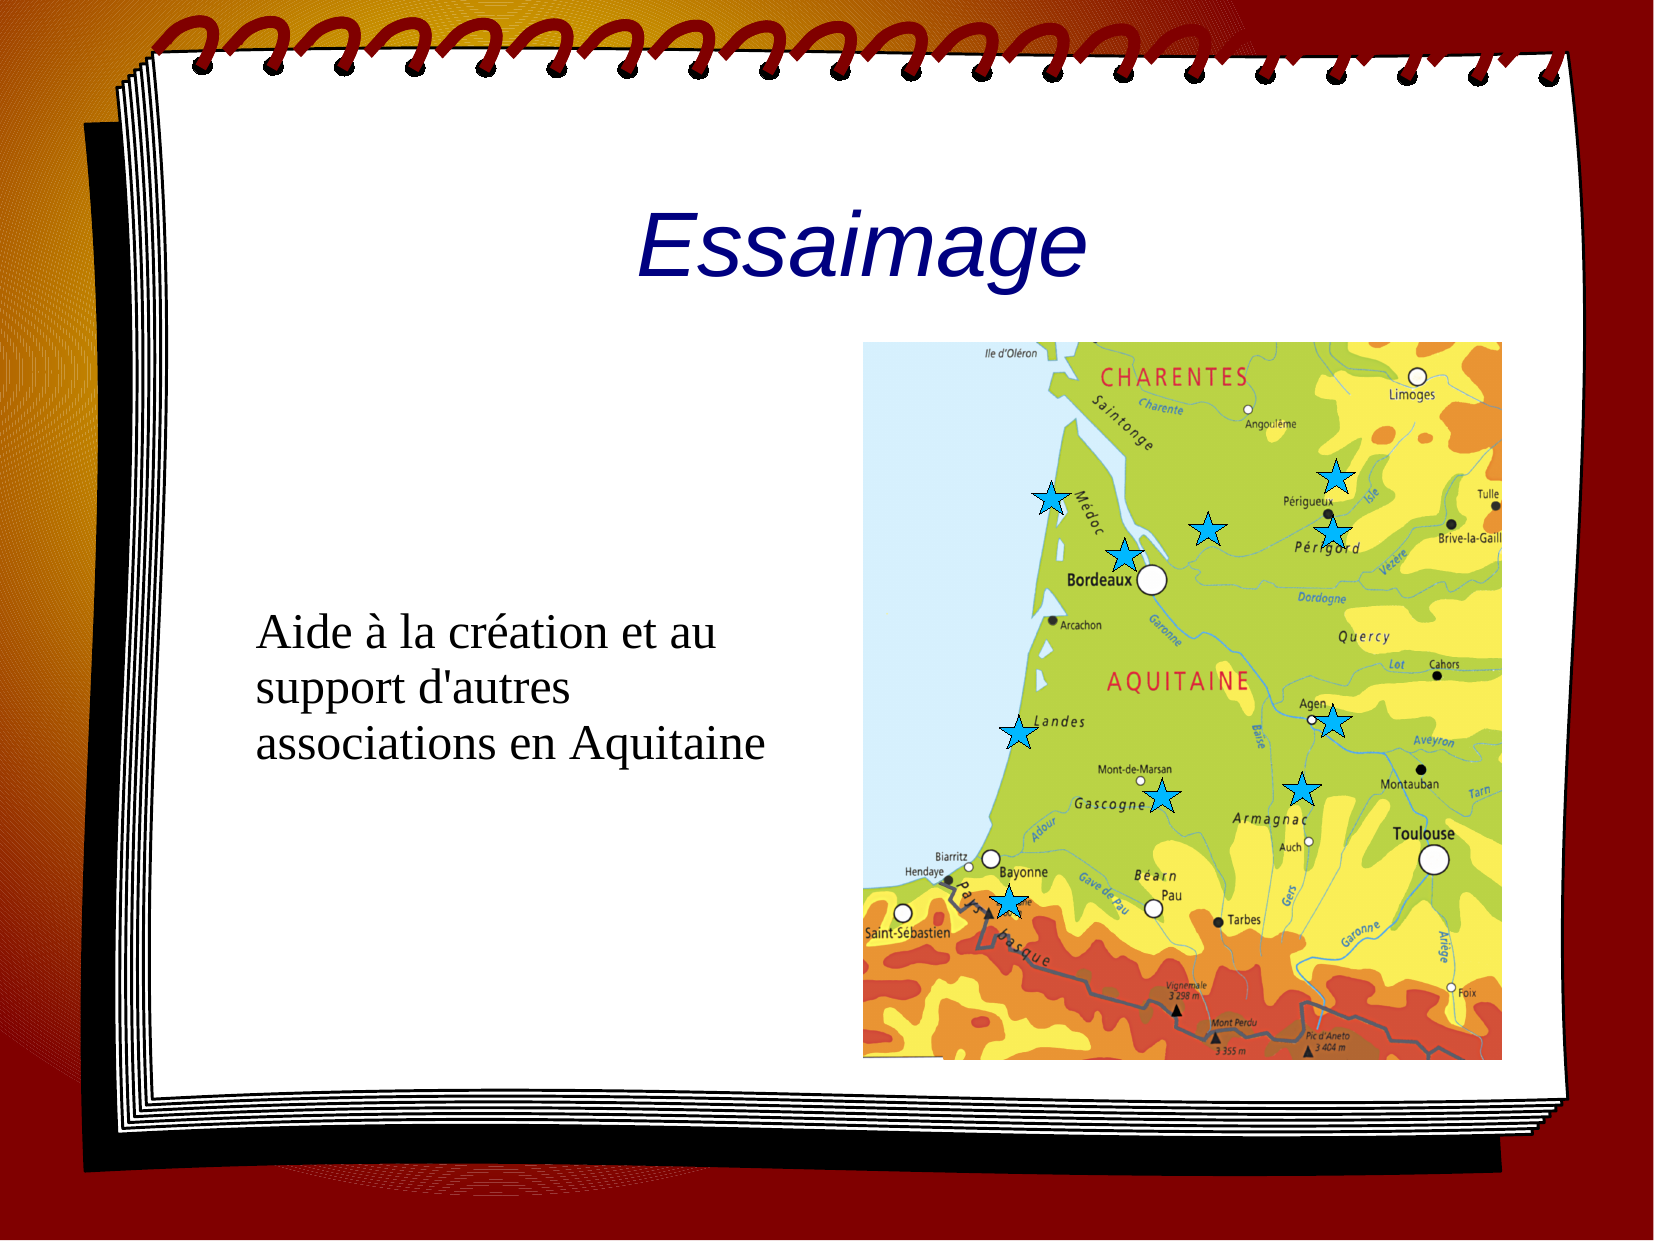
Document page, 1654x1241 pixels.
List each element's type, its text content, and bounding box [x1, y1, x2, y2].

text_box [1316, 458, 1356, 494]
text_box Aide à la création et au support d'autres associations en Aquitaine [255, 603, 818, 771]
text_box [1313, 703, 1353, 738]
title Essaimage [215, 143, 1511, 346]
text_box [1313, 514, 1353, 549]
text_box [1031, 480, 1072, 515]
text_box [999, 714, 1039, 749]
text_box [1105, 537, 1145, 572]
text_box [1142, 777, 1182, 813]
text_box [1188, 511, 1228, 546]
text_box [989, 883, 1029, 919]
picture [863, 342, 1502, 1061]
text_box [1282, 771, 1322, 806]
